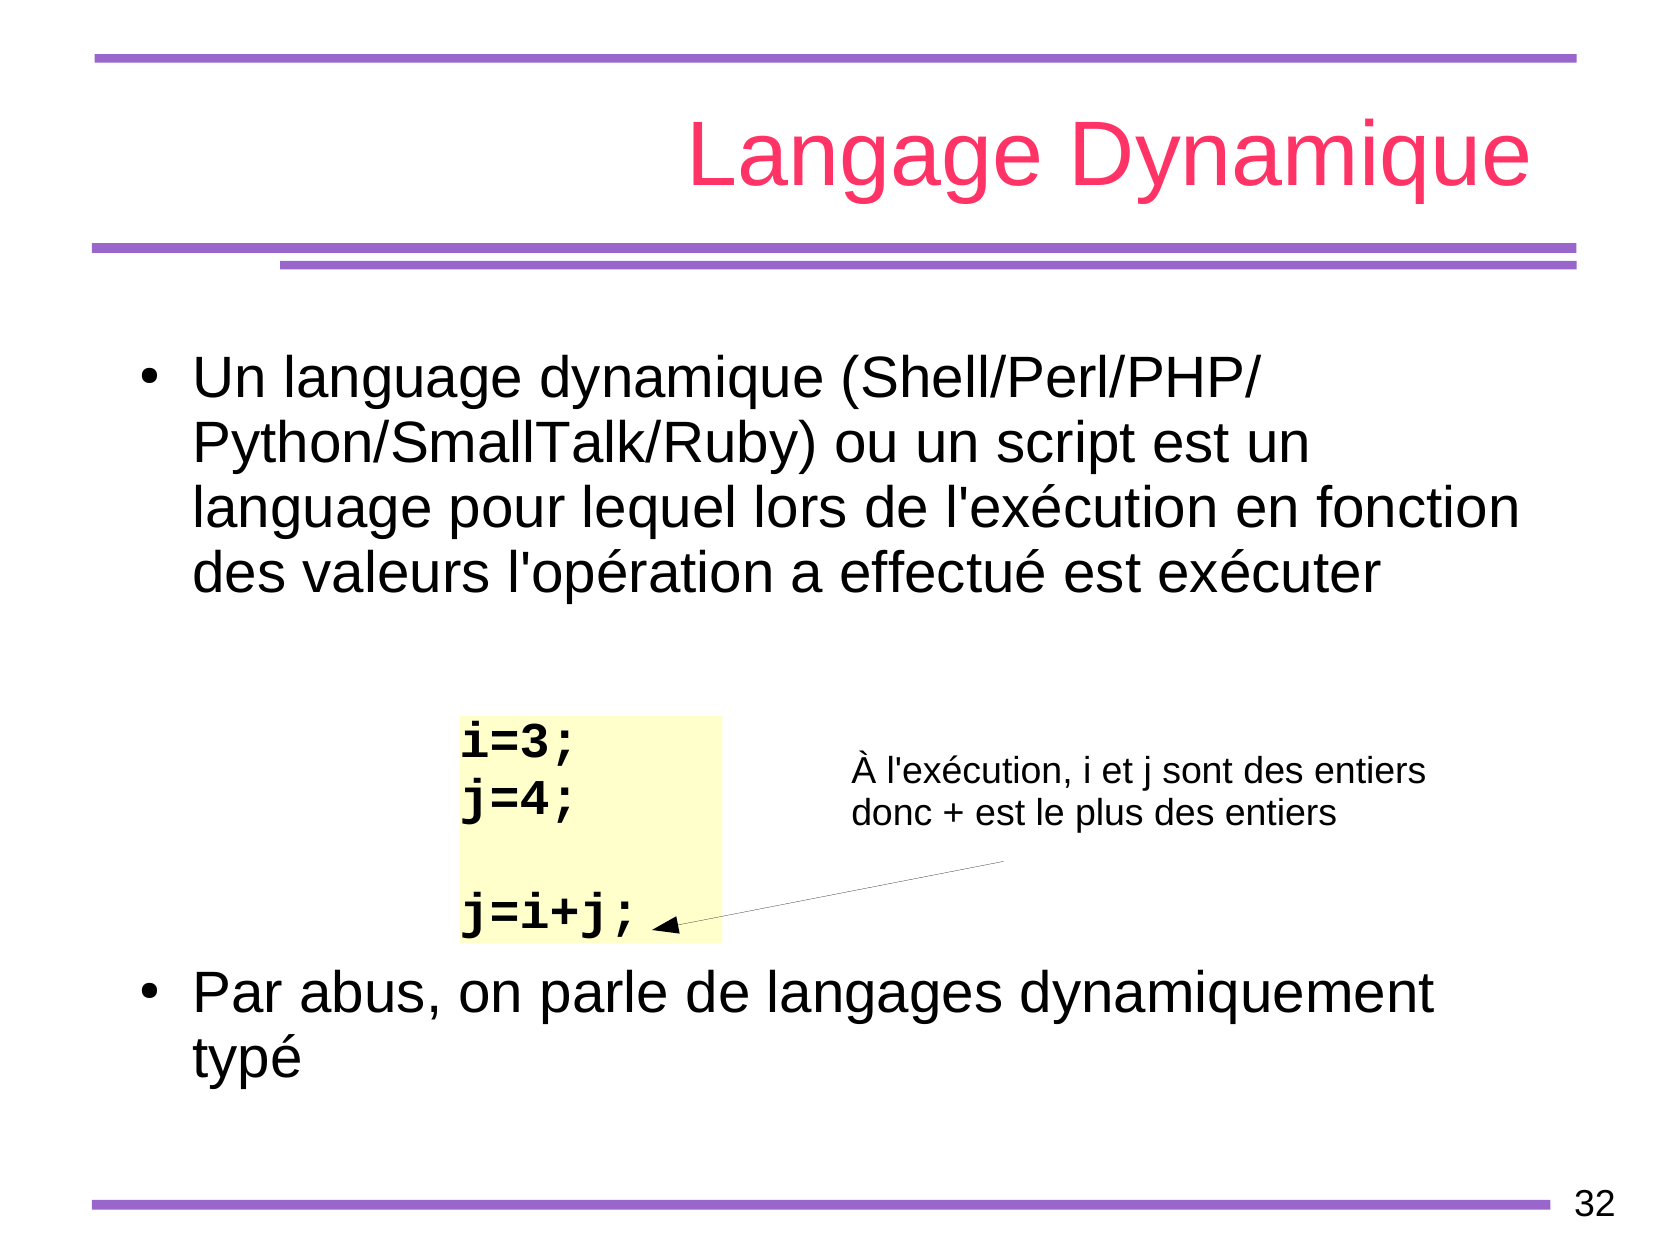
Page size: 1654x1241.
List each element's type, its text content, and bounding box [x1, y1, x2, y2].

list Un language dynamique (Shell/Perl/PHP/ Python/SmallTalk/Ruby) ou un script est un language pour lequel lors de l'exécution en fonction des valeurs l'opération a effectué est exécuter Par abus, on parle de langages dynamiquement typé [121, 344, 1534, 1127]
text_box i=3; j=4; j=i+j; [459, 716, 723, 944]
title Langage Dynamique [121, 49, 1534, 257]
text_box À l'exécution, i et j sont des entiers donc + est le plus des entiers [851, 749, 1427, 834]
